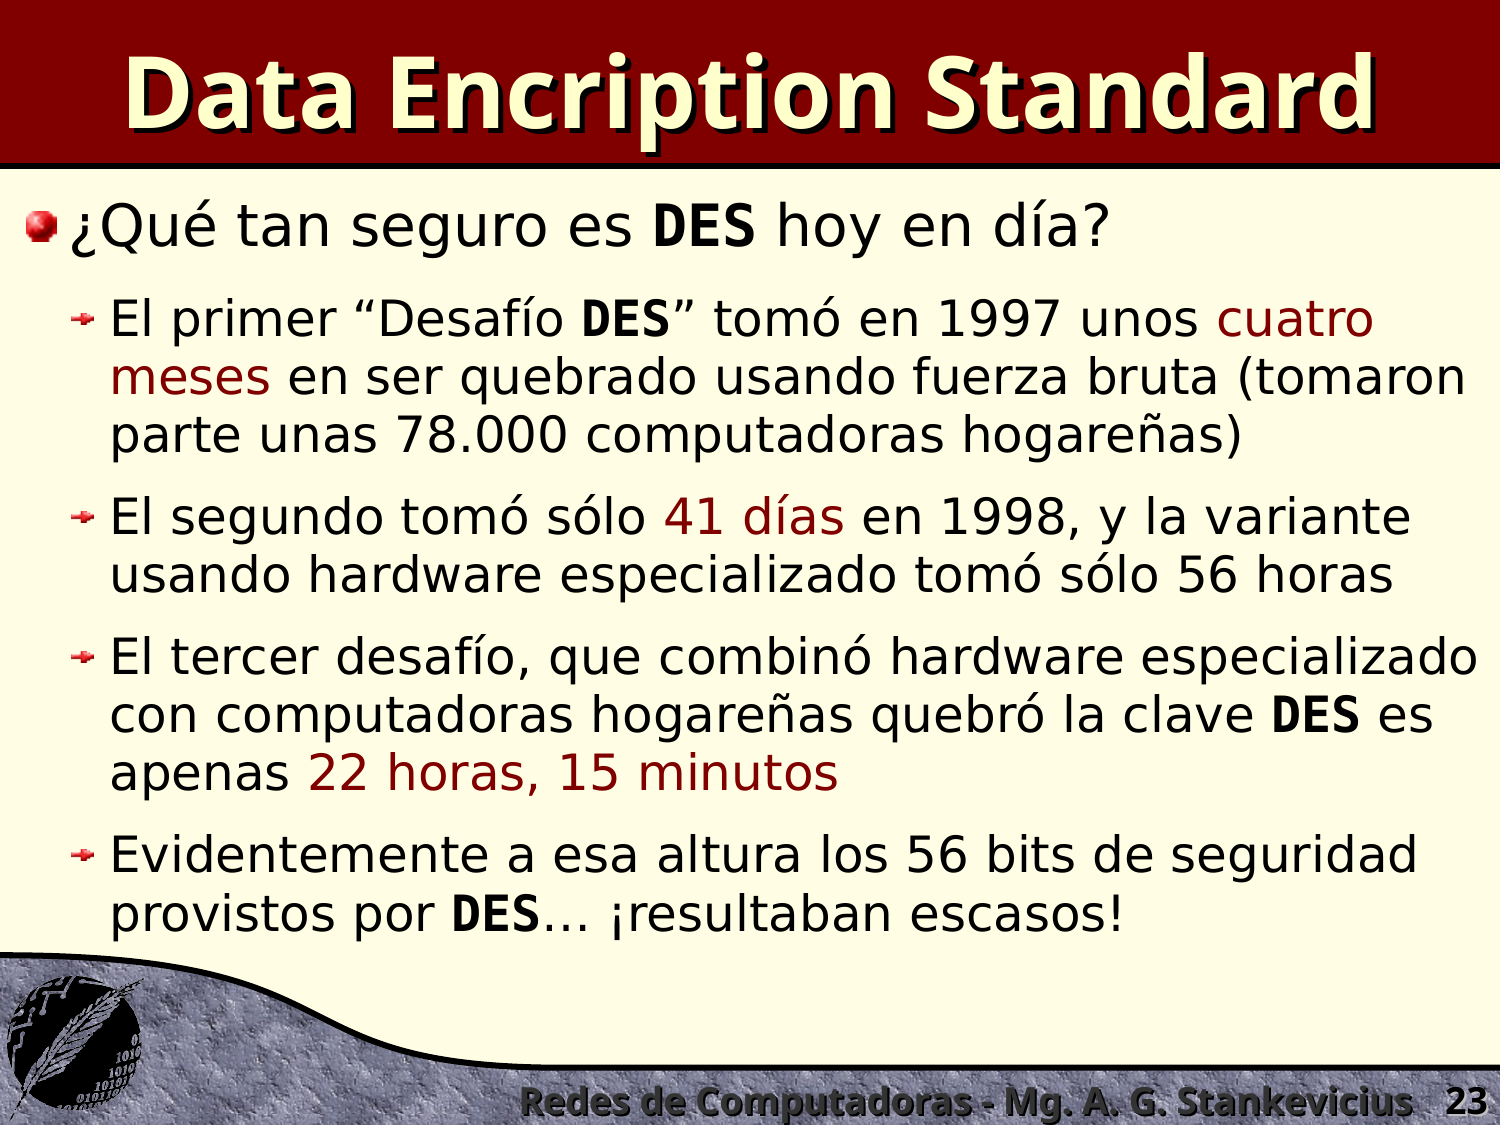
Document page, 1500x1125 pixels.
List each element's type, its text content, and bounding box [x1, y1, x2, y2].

picture [790, 1100, 795, 1110]
title Data Encription Standard [15, 5, 1485, 160]
picture [0, 959, 1500, 1125]
list ¿Qué tan seguro es DES hoy en día? El primer “Desafío DES” tomó en 1997 unos cuatro meses en ser quebrado usando fuerza bruta (tomaron parte unas 78.000 computadoras hogareñas) El segundo tomó sólo 41 días en 1998, y la variante usando hardware especializado tomó sólo 56 horas El tercer desafío, que combinó hardware especializado con computadoras hogareñas quebró la clave DES es apenas 22 horas, 15 minutos Evidentemente a esa altura los 56 bits de seguridad provistos por DES… ¡resultaban escasos! [11, 192, 1486, 947]
picture [1047, 1100, 1054, 1110]
